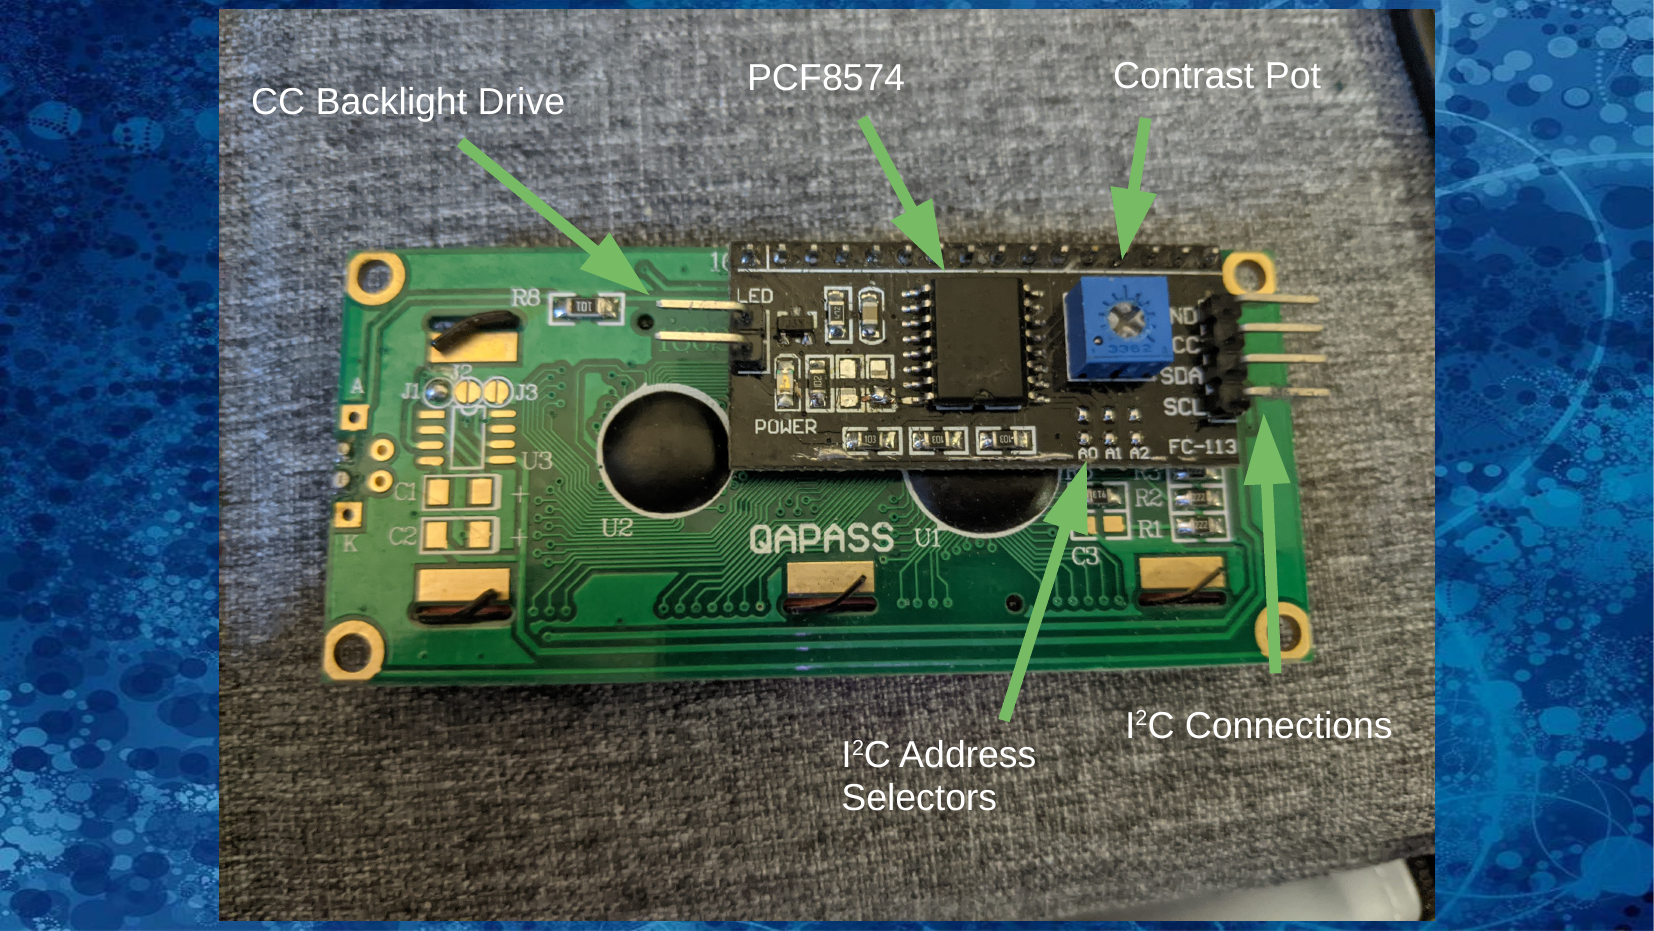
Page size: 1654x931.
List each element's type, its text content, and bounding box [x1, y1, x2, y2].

picture [0, 0, 1654, 931]
text_box Contrast Pot [1098, 47, 1359, 107]
text_box PCF8574 [732, 49, 934, 107]
text_box I2C Connections [1110, 696, 1465, 756]
text_box I2C Address Selectors [826, 726, 1075, 827]
text_box CC Backlight Drive [236, 73, 615, 142]
